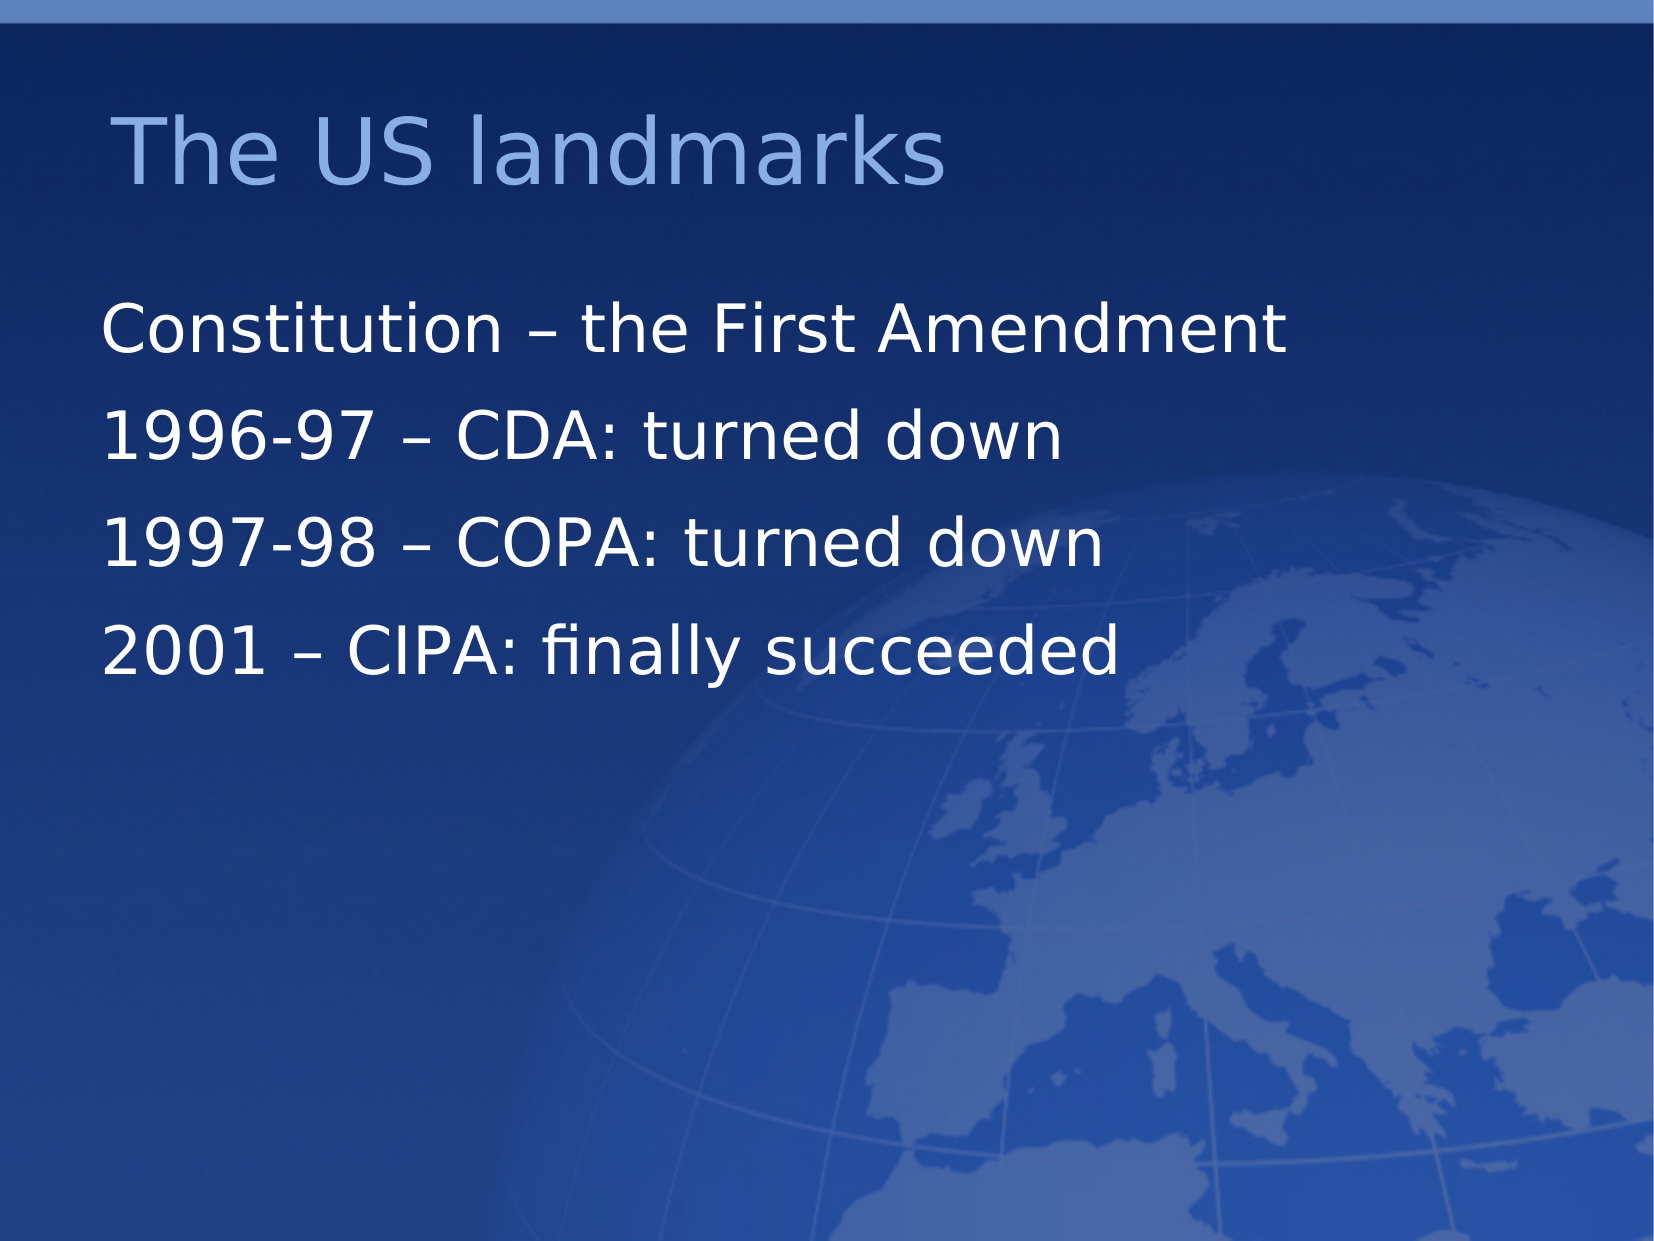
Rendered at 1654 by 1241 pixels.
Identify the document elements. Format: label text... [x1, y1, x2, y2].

picture [0, 0, 1654, 1241]
title The US landmarks [82, 56, 1571, 250]
list Constitution – the First Amendment 1996-97 – CDA: turned down 1997-98 – COPA: turned down 2001 – CIPA: finally succeeded [82, 290, 1571, 1094]
